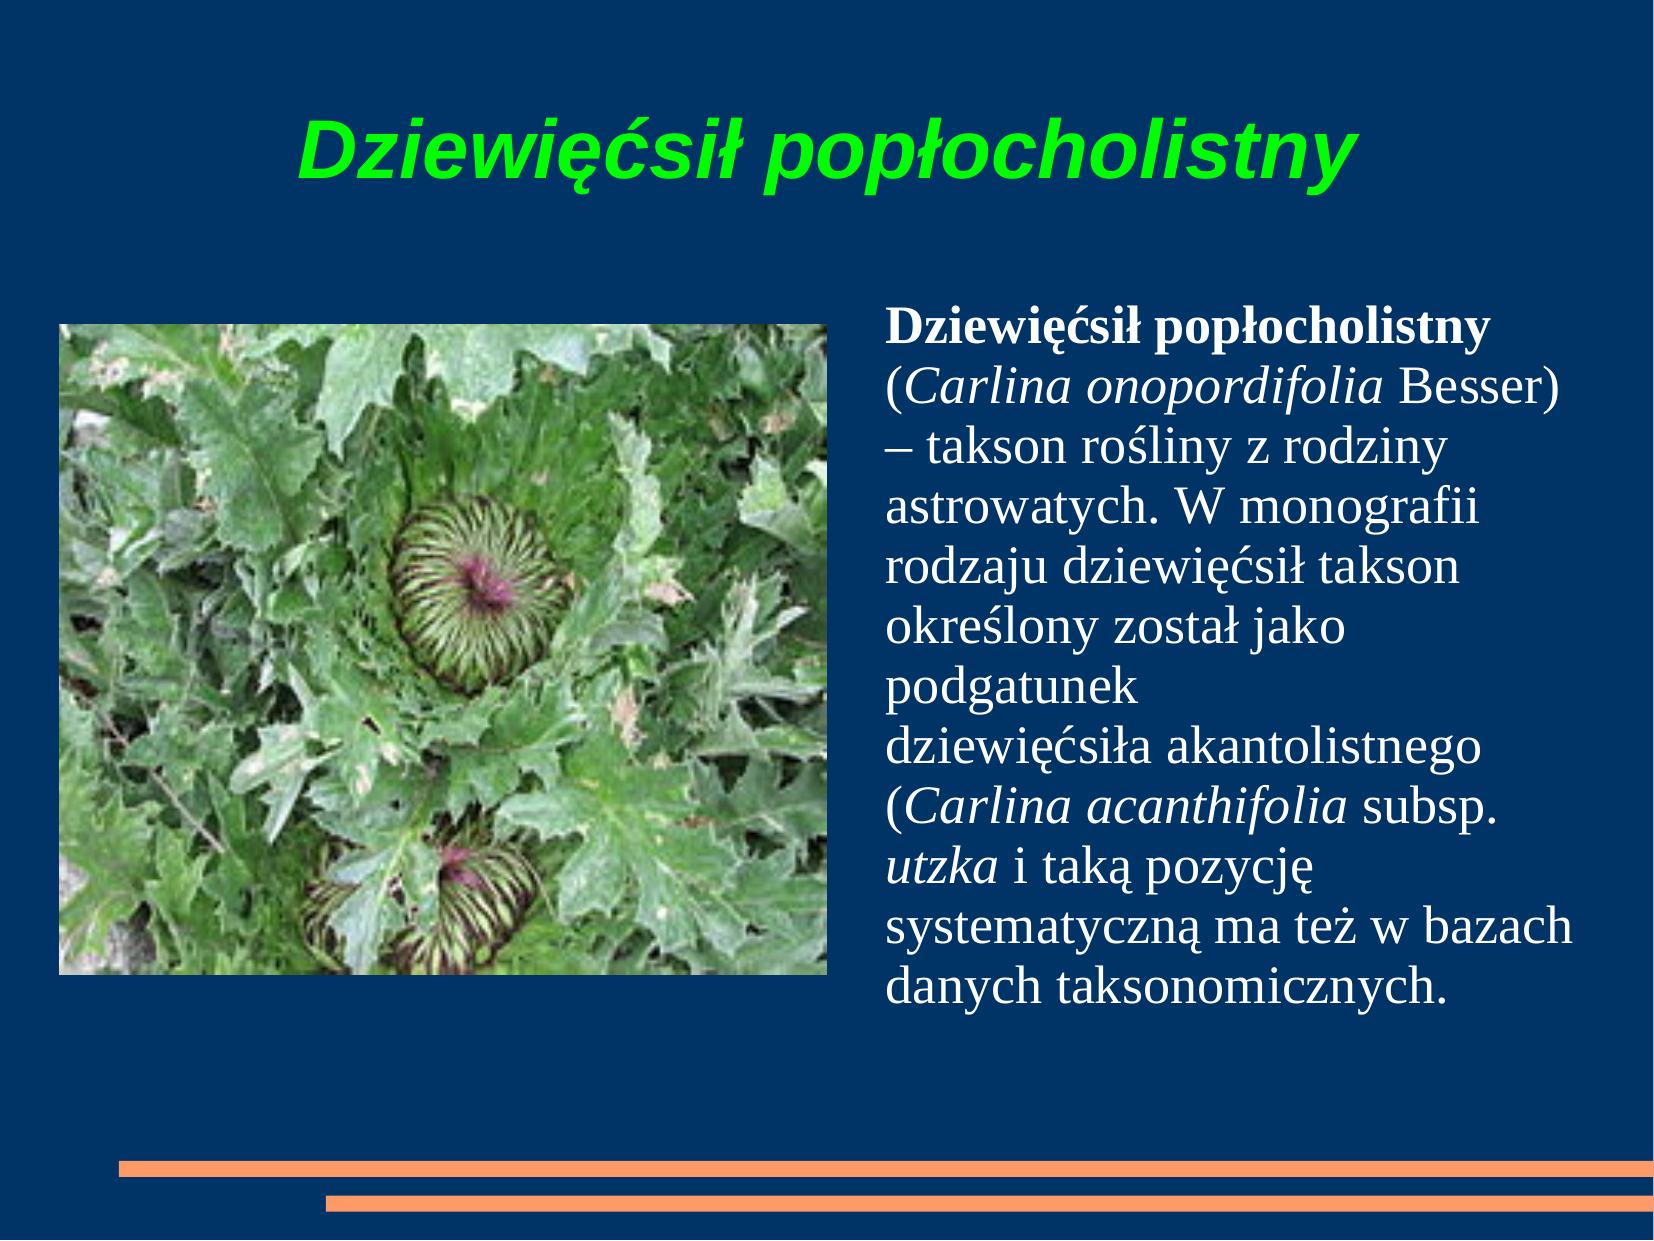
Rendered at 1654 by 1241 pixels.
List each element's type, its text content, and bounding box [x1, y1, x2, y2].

title Dziewięćsił popłocholistny [121, 53, 1534, 247]
list Dziewięćsił popłocholistny (Carlina onopordifolia Besser) – takson rośliny z rodziny astrowatych. W monografii rodzaju dziewięćsił takson określony został jako podgatunek dziewięćsiła akantolistnego (Carlina acanthifolia subsp. utzka i taką pozycję systematyczną ma też w bazach danych taksonomicznych. [885, 295, 1589, 1091]
picture [59, 324, 827, 975]
